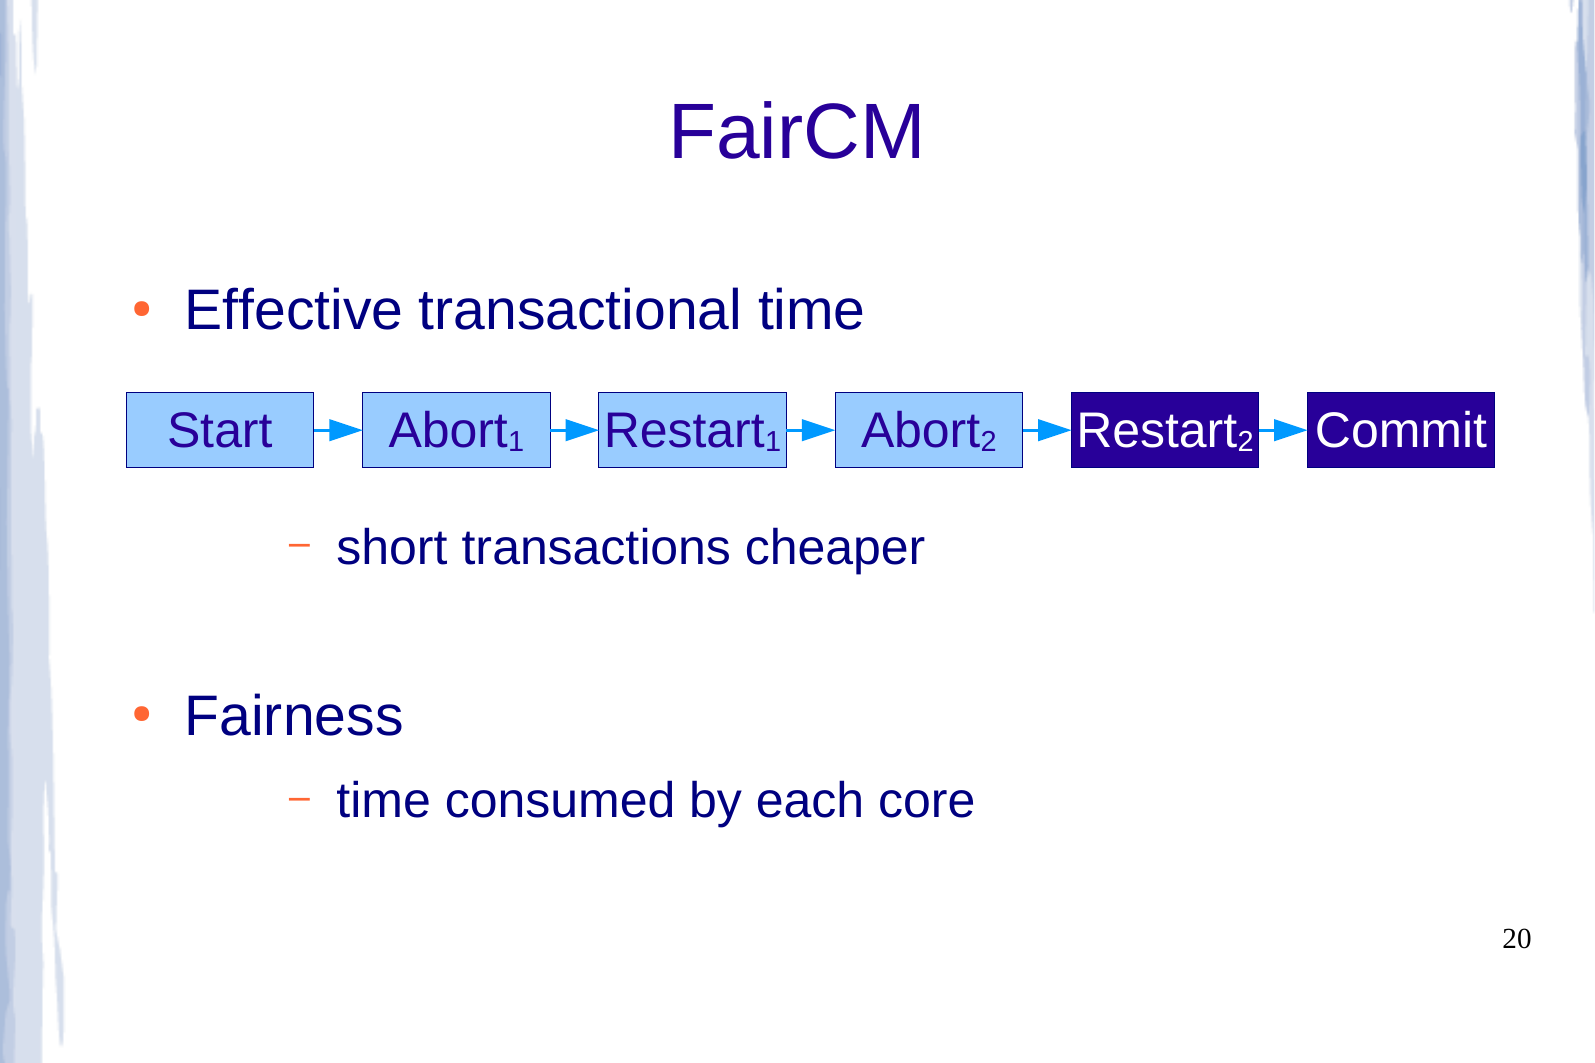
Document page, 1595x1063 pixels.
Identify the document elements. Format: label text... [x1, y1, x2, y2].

text_box Restart1 [598, 392, 787, 468]
picture [0, 0, 1595, 1063]
title FairCM [79, 42, 1515, 220]
text_box Restart2 [1071, 392, 1259, 468]
text_box Commit [1307, 392, 1495, 468]
text_box Start [126, 392, 314, 468]
text_box Abort1 [362, 392, 551, 468]
text_box Abort2 [835, 392, 1023, 468]
list Effective transactional time short transactions cheaper Fairness time consumed by each core [113, 278, 1515, 1030]
